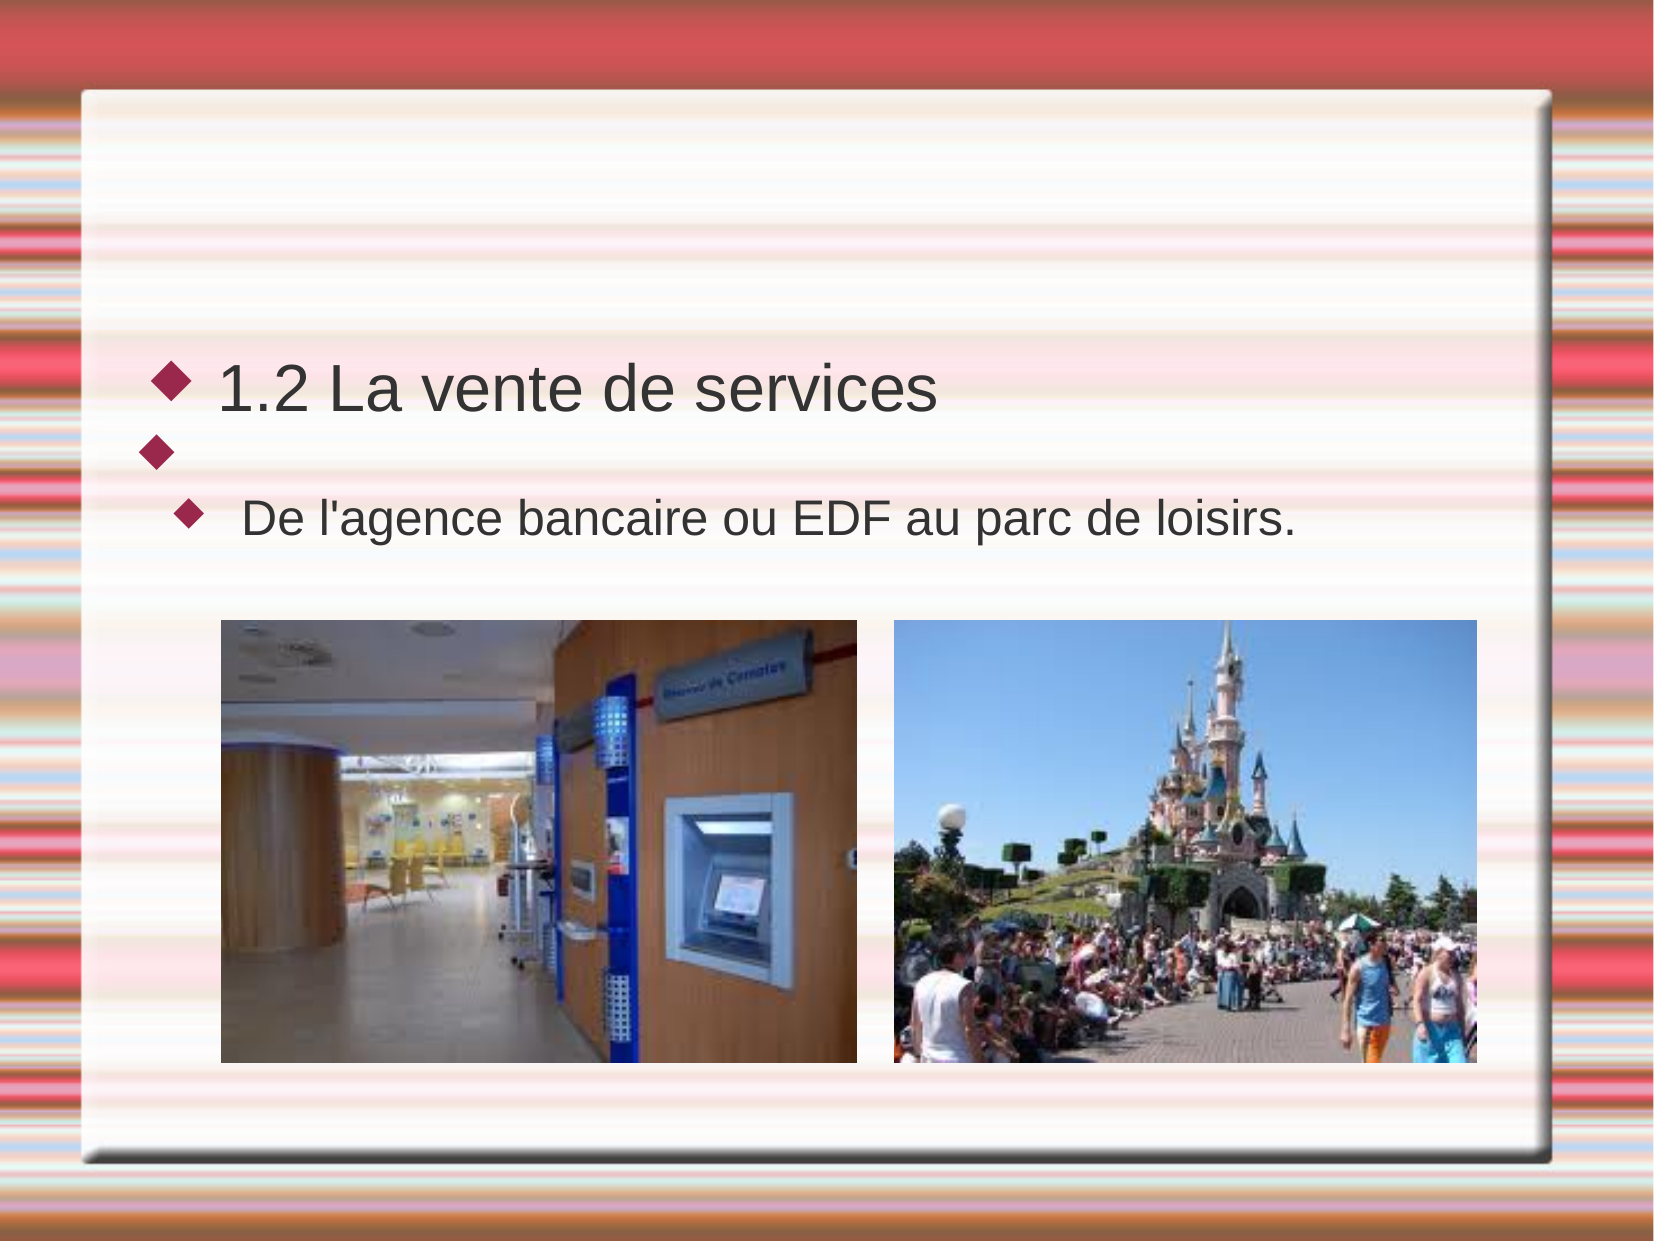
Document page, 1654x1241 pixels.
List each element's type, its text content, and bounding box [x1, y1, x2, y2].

picture [0, 0, 1654, 1241]
list 1.2 La vente de services De l'agence bancaire ou EDF au parc de loisirs. [134, 350, 1516, 1170]
